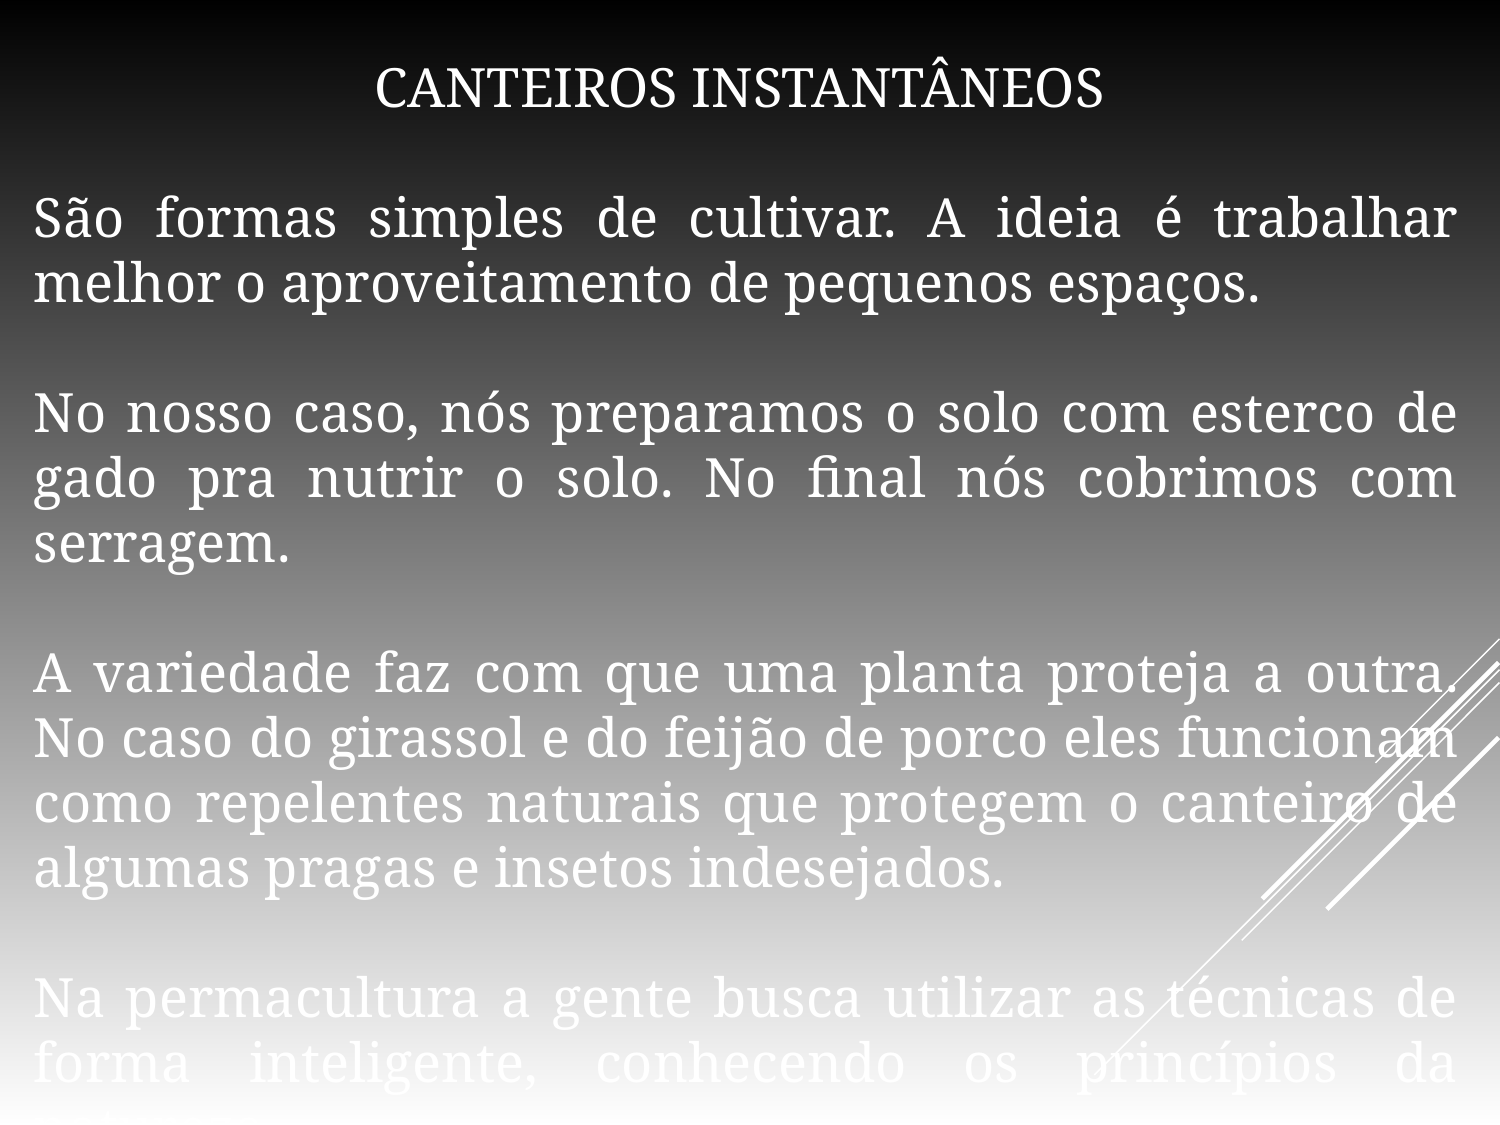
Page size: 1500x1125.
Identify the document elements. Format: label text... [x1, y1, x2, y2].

text_box CANTEIROS INSTANTÂNEOS São formas simples de cultivar. A ideia é trabalhar melhor o aproveitamento de pequenos espaços. No nosso caso, nós preparamos o solo com esterco de gado pra nutrir o solo. No final nós cobrimos com serragem. A variedade faz com que uma planta proteja a outra. No caso do girassol e do feijão de porco eles funcionam como repelentes naturais que protegem o canteiro de algumas pragas e insetos indesejados. Na permacultura a gente busca utilizar as técnicas de forma inteligente, conhecendo os princípios da natureza. [19, 46, 1475, 1125]
